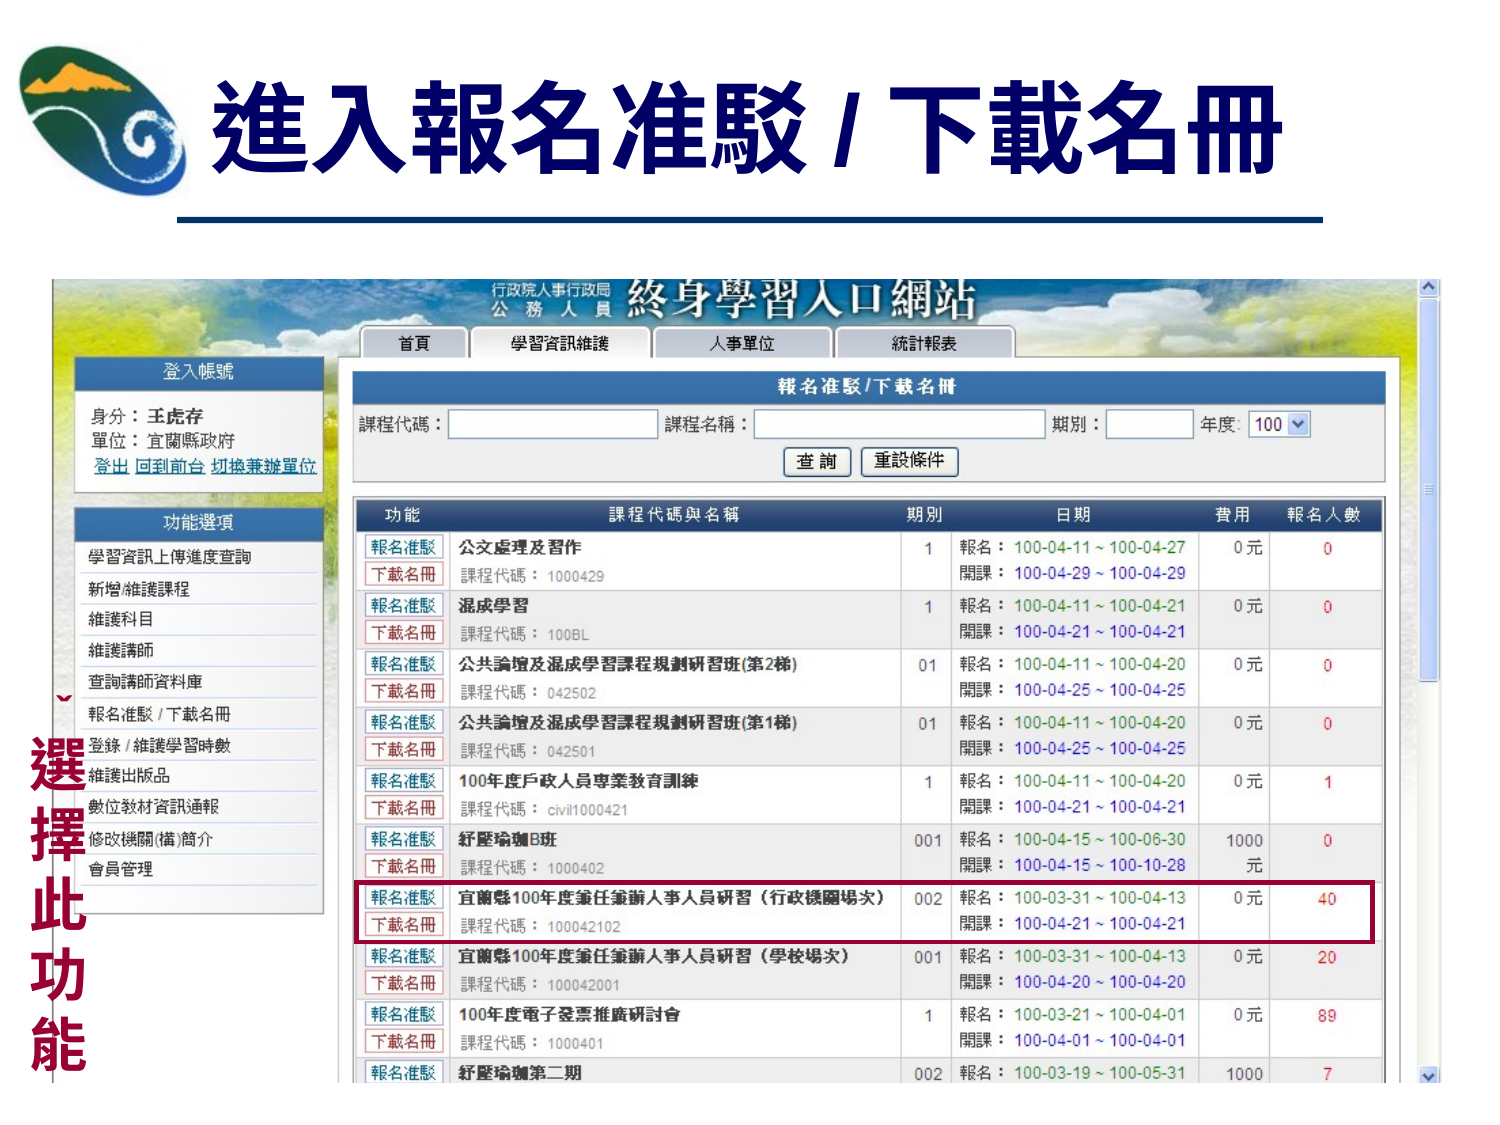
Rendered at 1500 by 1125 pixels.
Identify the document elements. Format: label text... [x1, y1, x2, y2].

text_box 選 擇 此 功 能 [29, 727, 113, 1079]
text_box ˇ [39, 679, 111, 740]
picture [17, 42, 190, 199]
picture [51, 279, 1443, 1083]
text_box 進入報名准駁/下載名冊 [110, 55, 1385, 196]
